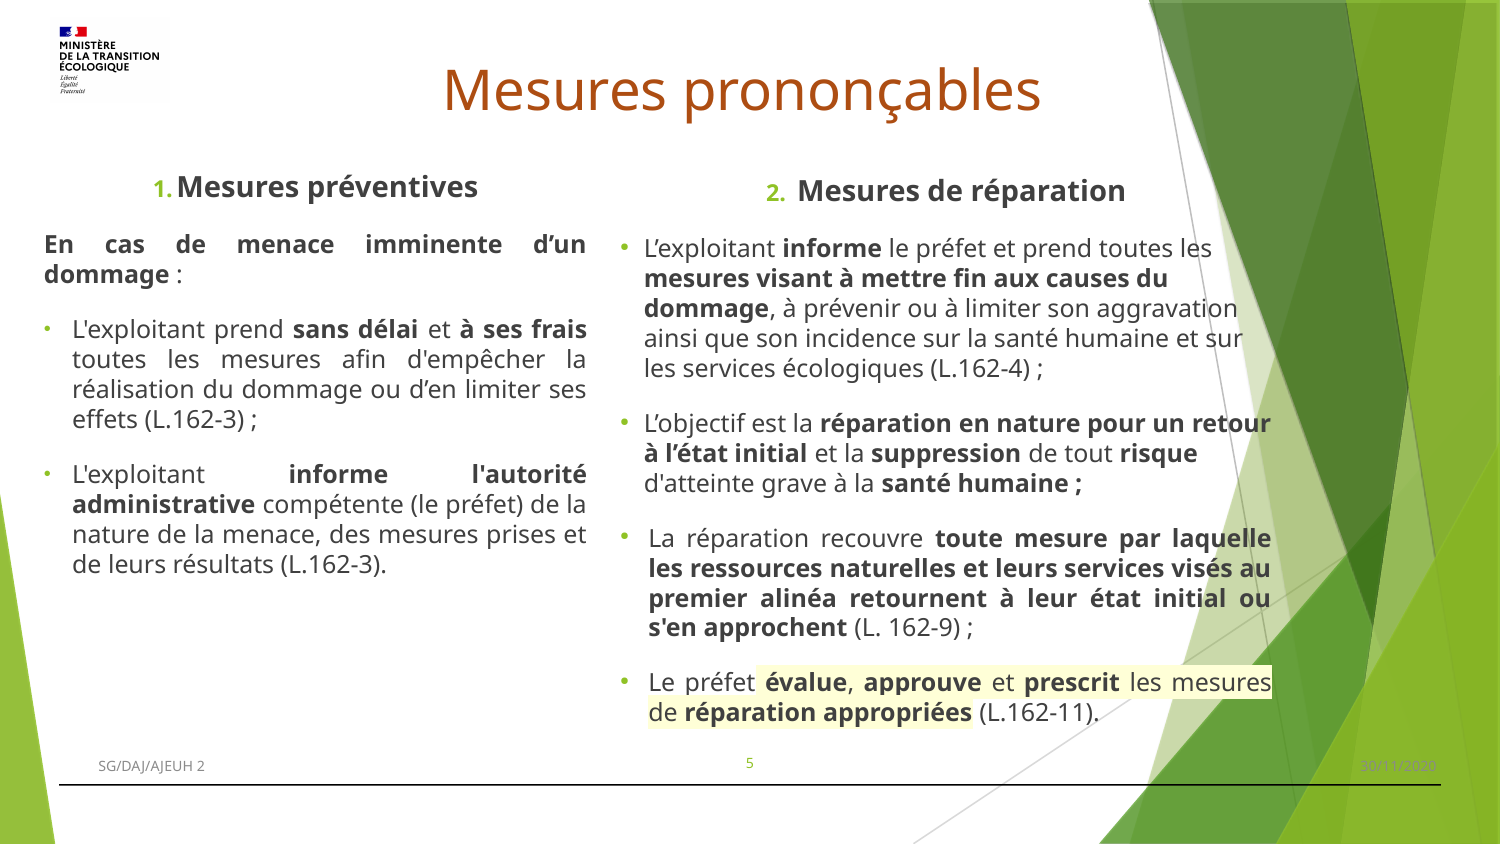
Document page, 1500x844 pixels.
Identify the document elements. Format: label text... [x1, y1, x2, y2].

footer SG/DAJ/AJEUH 2 [83, 743, 859, 789]
picture [50, 17, 170, 103]
title Mesures prononçables [51, 47, 1434, 166]
slide_number 30/11/2020 [1339, 743, 1452, 789]
list Mesures préventives En cas de menace imminente d’un dommage : L'exploitant prend sans délai et à ses frais toutes les mesures afin d'empêcher la réalisation du dommage ou d’en limiter ses effets (L.162-3) ; L'exploitant informe l'autorité administrative compétente (le préfet) de la nature de la menace, des mesures prises et de leurs résultats (L.162-3). [28, 161, 603, 768]
list Mesures de réparation L’exploitant informe le préfet et prend toutes les mesures visant à mettre fin aux causes du dommage, à prévenir ou à limiter son aggravation ainsi que son incidence sur la santé humaine et sur les services écologiques (L.162-4) ; L’objectif est la réparation en nature pour un retour à l’état initial et la suppression de tout risque d'atteinte grave à la santé humaine ; La réparation recouvre toute mesure par laquelle les ressources naturelles et leurs services visés au premier alinéa retournent à leur état initial ou s'en approchent (L. 162-9) ; Le préfet évalue, approuve et prescrit les mesures de réparation appropriées (L.162-11). [605, 165, 1288, 774]
slide_number <numéro> [707, 774, 792, 787]
